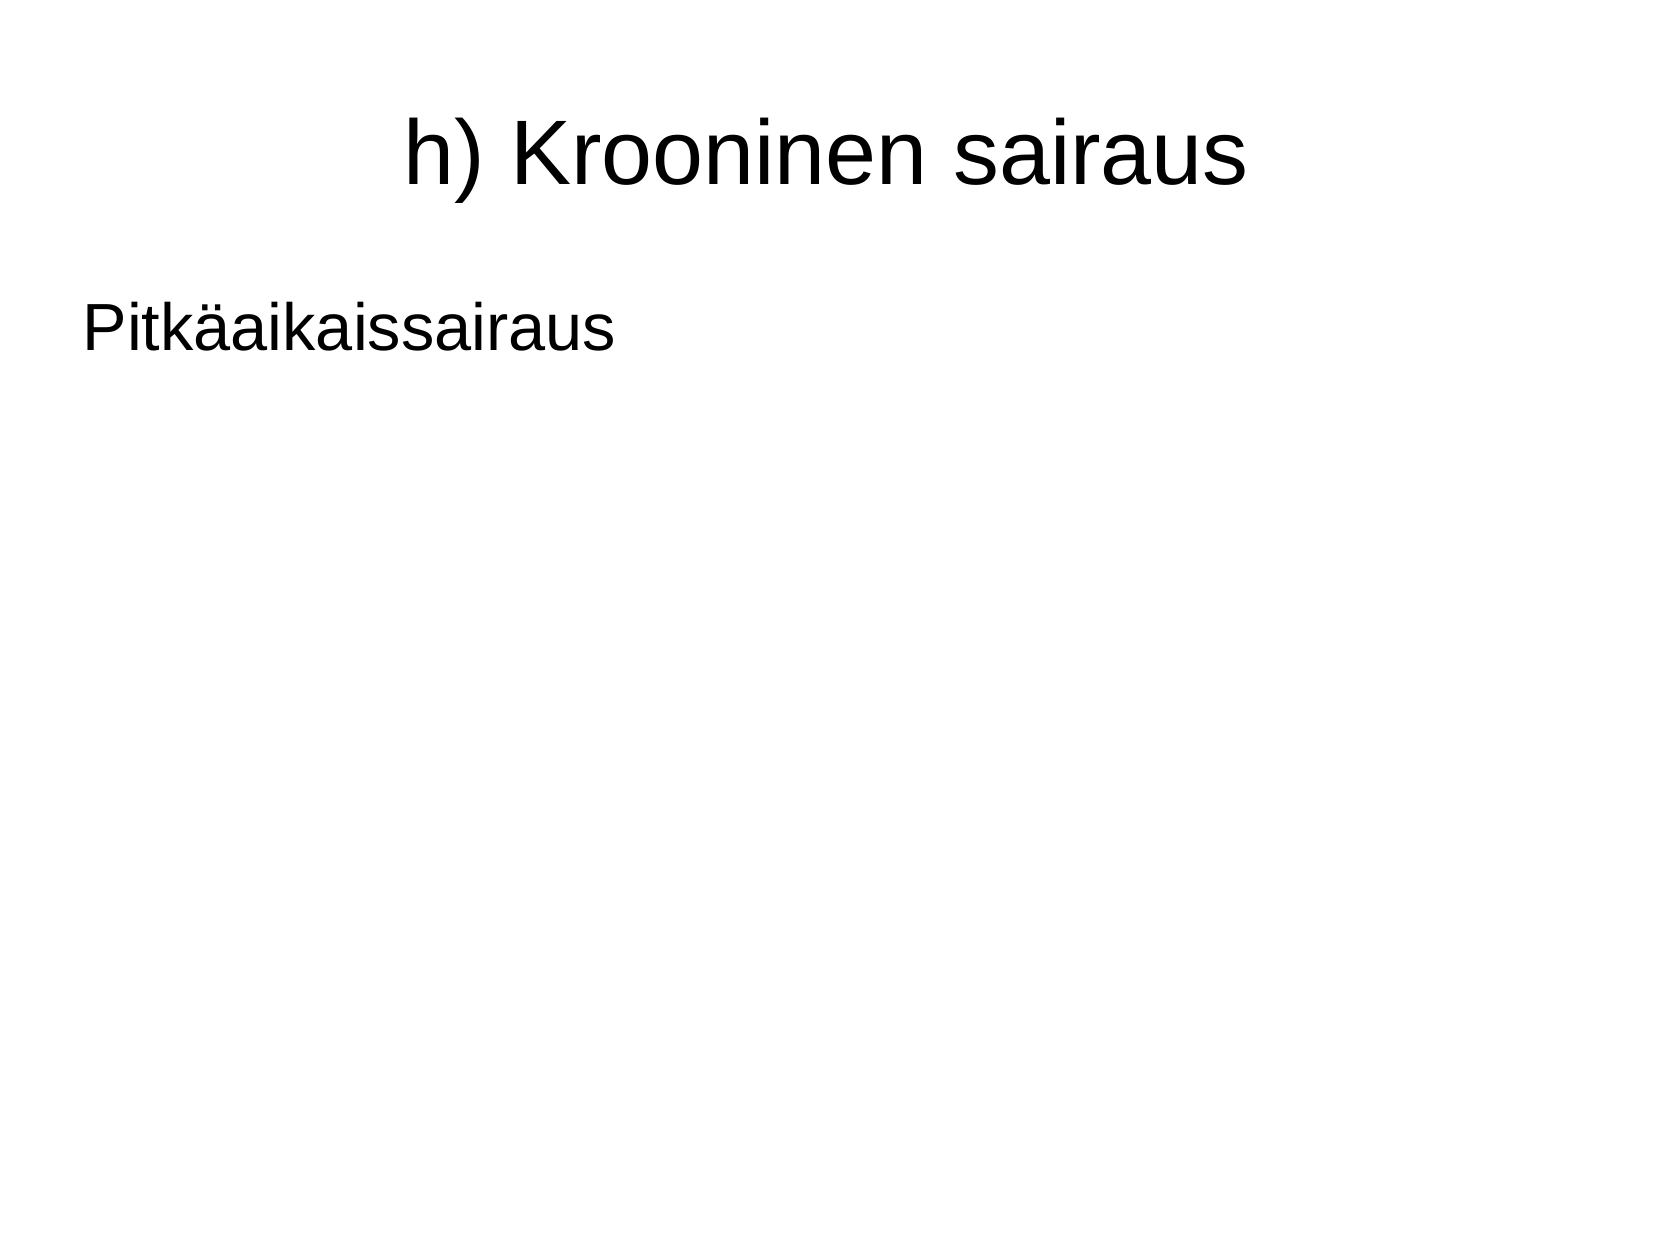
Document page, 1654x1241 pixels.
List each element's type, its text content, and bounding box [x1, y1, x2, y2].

list Pitkäaikaissairaus [82, 290, 1571, 1109]
title h) Krooninen sairaus [82, 49, 1571, 257]
